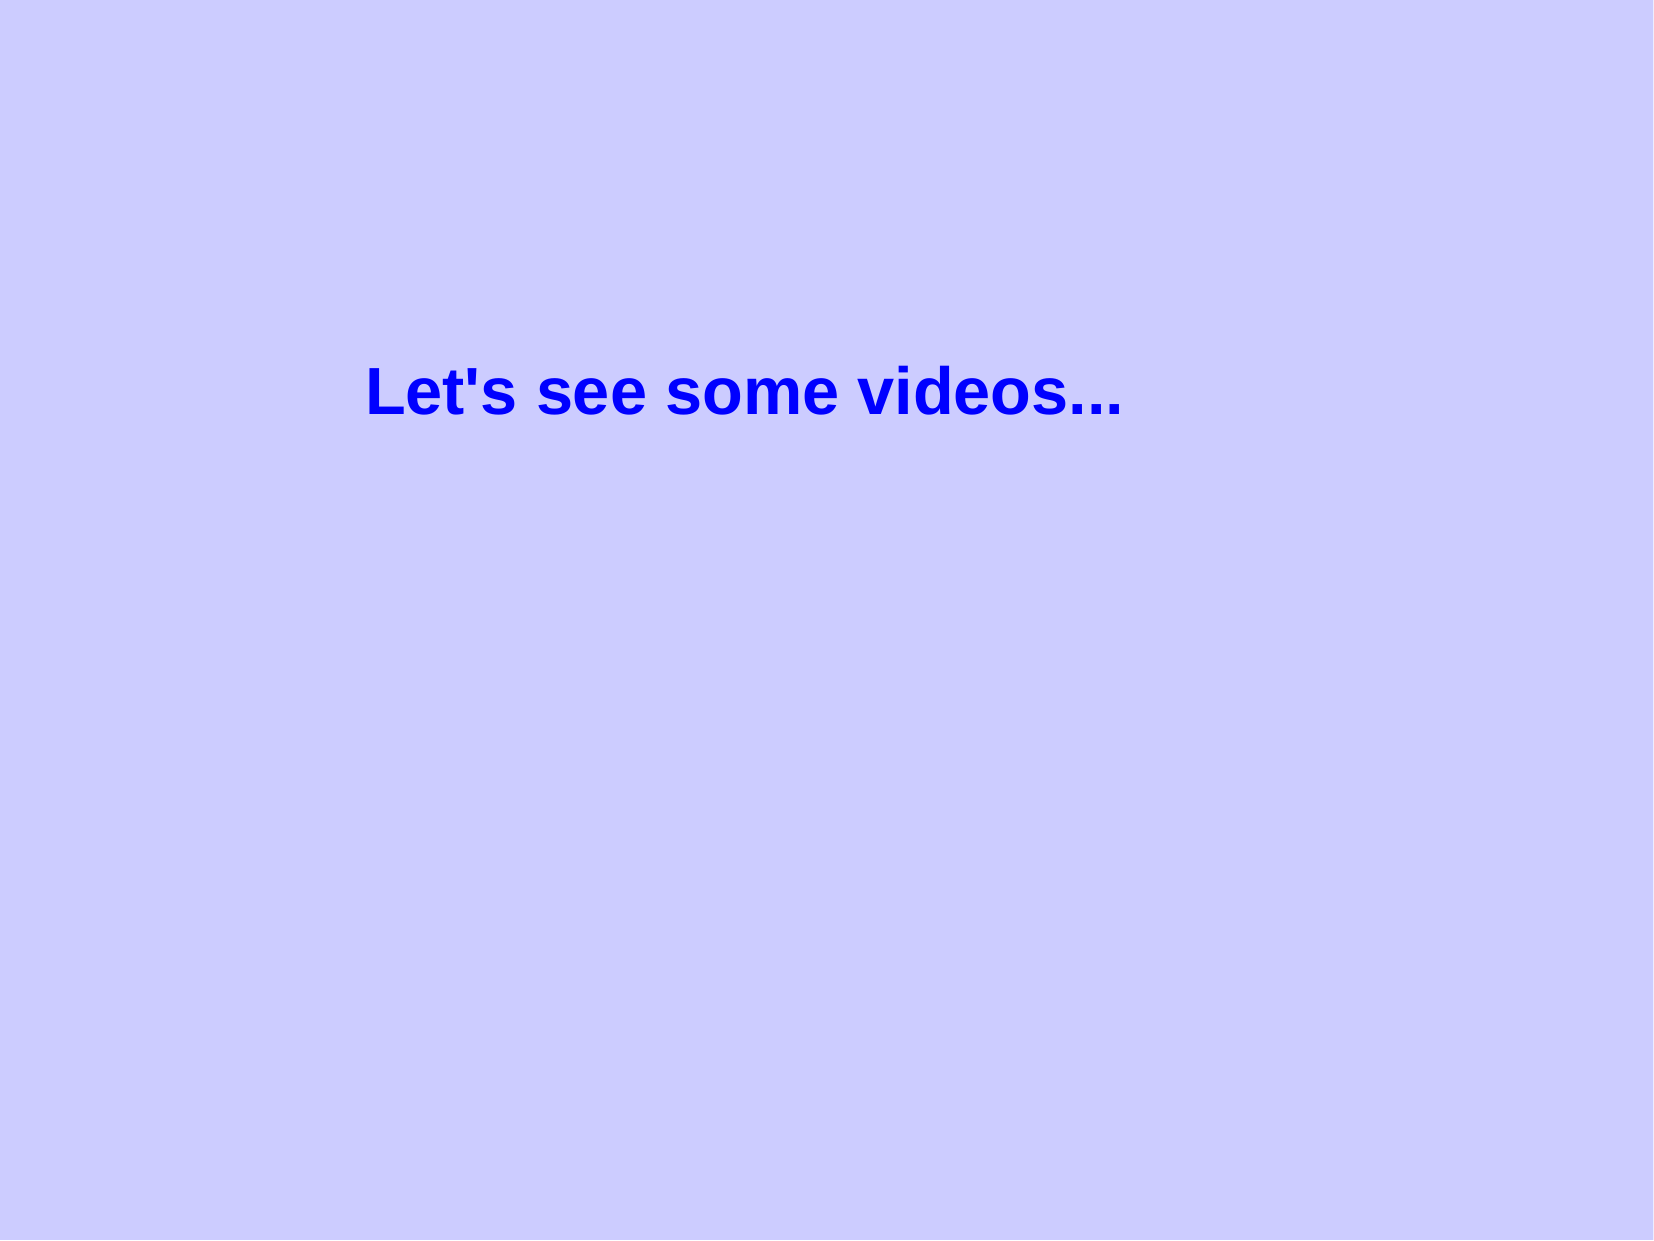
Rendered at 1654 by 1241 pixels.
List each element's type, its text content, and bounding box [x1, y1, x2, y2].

title Let's see some videos... [107, 289, 1383, 480]
